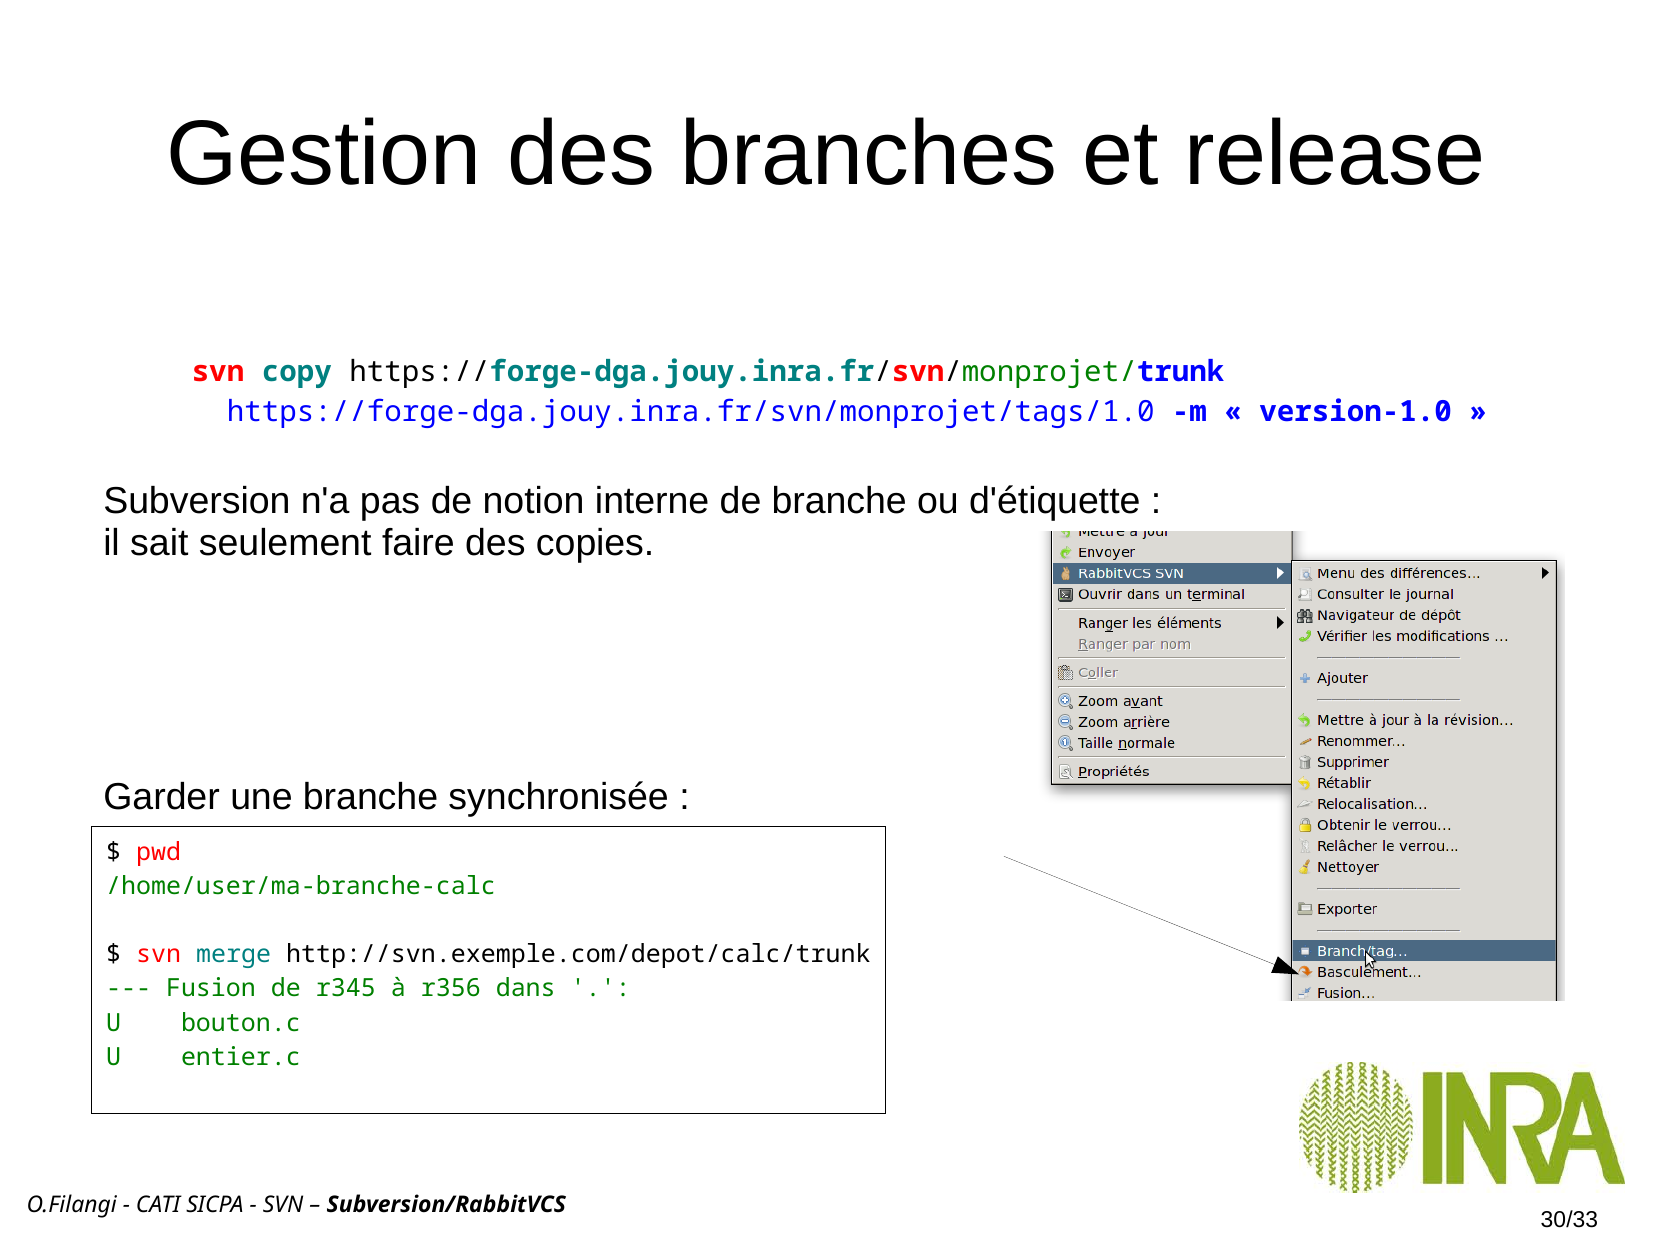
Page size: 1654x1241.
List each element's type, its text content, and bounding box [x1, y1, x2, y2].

picture [992, 531, 1565, 1001]
picture [1299, 1062, 1625, 1193]
text_box Subversion n'a pas de notion interne de branche ou d'étiquette : il sait seulement faire des copies. [88, 472, 1177, 572]
text_box $ pwd /home/user/ma-branche-calc $ svn merge http://svn.exemple.com/depot/calc/trunk --- Fusion de r345 à r356 dans '.': U bouton.c U entier.c [91, 826, 886, 1074]
title Gestion des branches et release [82, 49, 1571, 257]
text_box O.Filangi - CATI SICPA - SVN – Subversion/RabbitVCS [5, 1181, 611, 1227]
text_box Garder une branche synchronisée : [88, 767, 705, 825]
text_box svn copy https://forge-dga.jouy.inra.fr/svn/monprojet/trunk https://forge-dga.jouy.inra.fr/svn/monprojet/tags/1.0 -m « version-1.0 » [177, 342, 1502, 460]
text_box 23/34 [1525, 1199, 1654, 1241]
